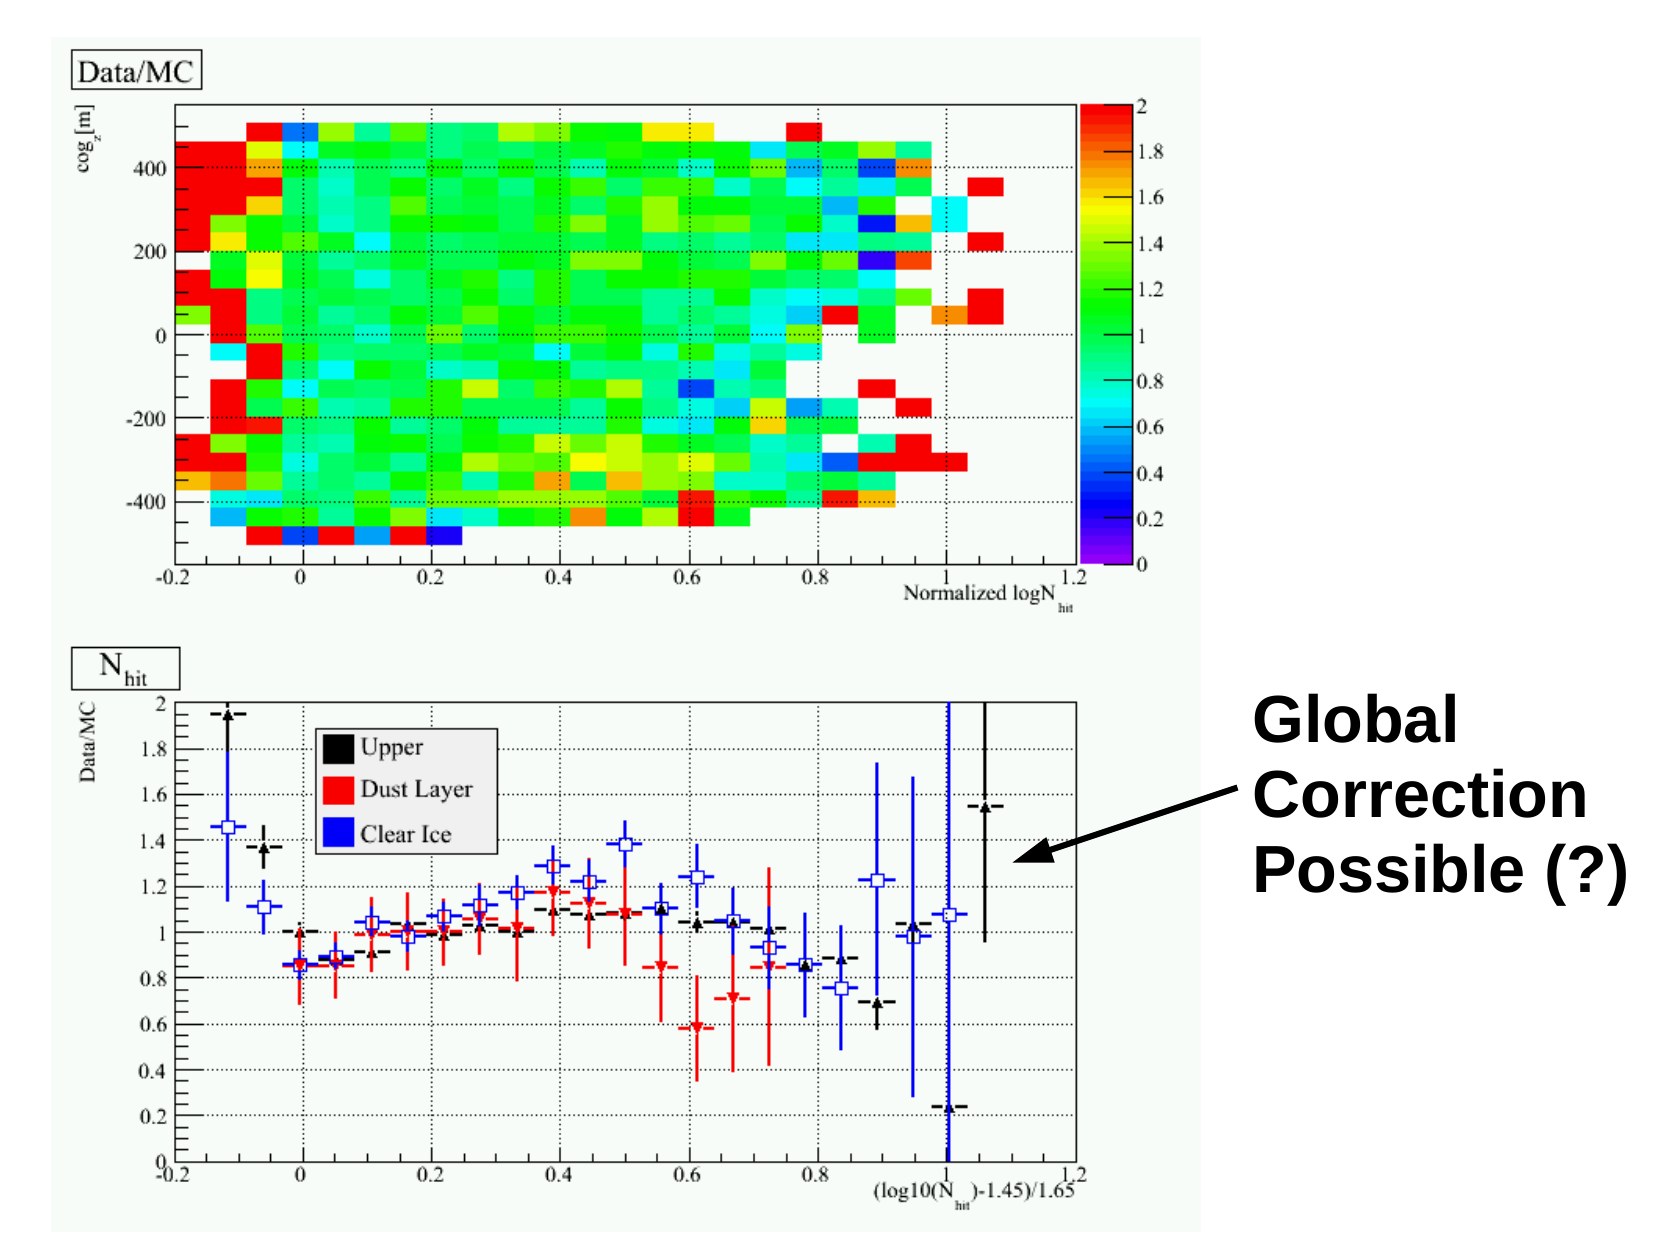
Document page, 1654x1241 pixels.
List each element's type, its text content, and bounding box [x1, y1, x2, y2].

text_box Global Correction Possible (?) [1237, 675, 1645, 993]
picture [51, 37, 1201, 1232]
